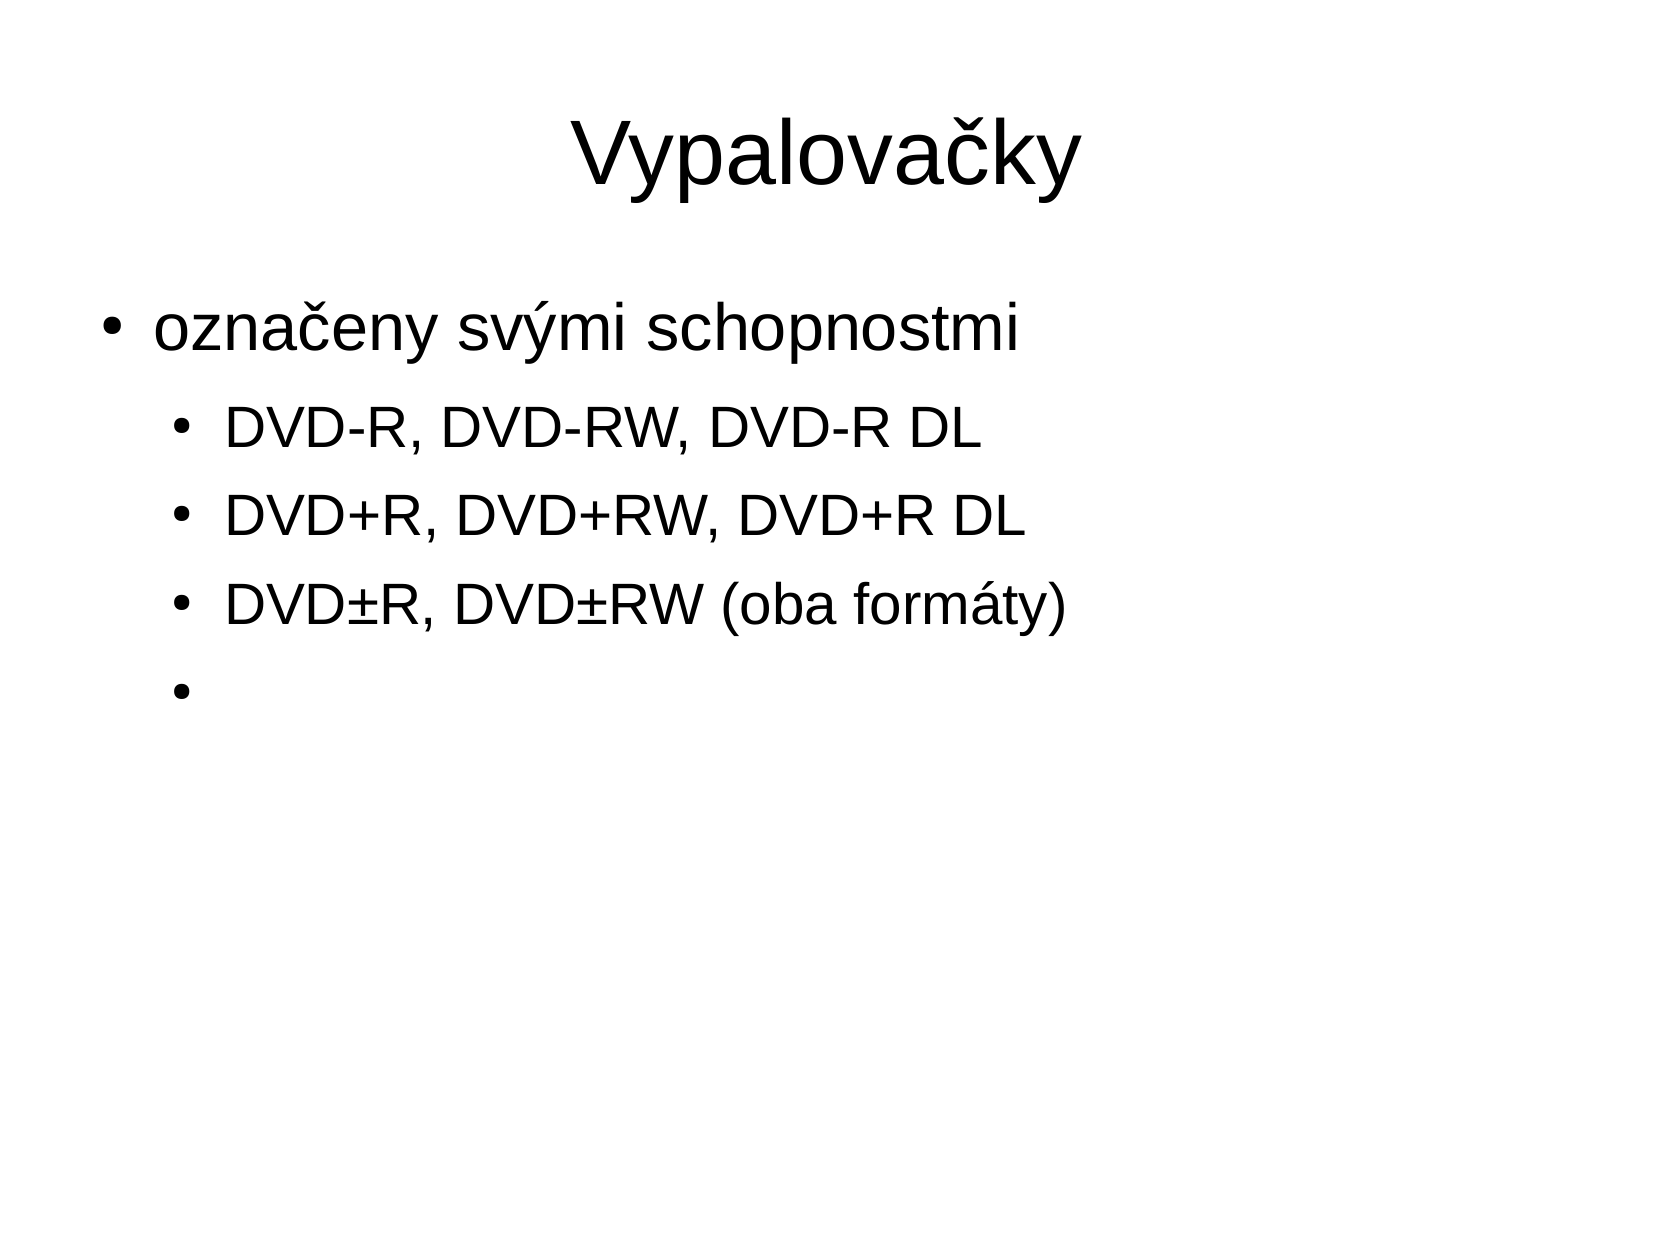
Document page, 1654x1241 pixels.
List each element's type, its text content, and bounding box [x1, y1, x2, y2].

title Vypalovačky [82, 56, 1571, 250]
list označeny svými schopnostmi DVD-R, DVD-RW, DVD-R DL DVD+R, DVD+RW, DVD+R DL DVD±R, DVD±RW (oba formáty) [82, 290, 1571, 1109]
